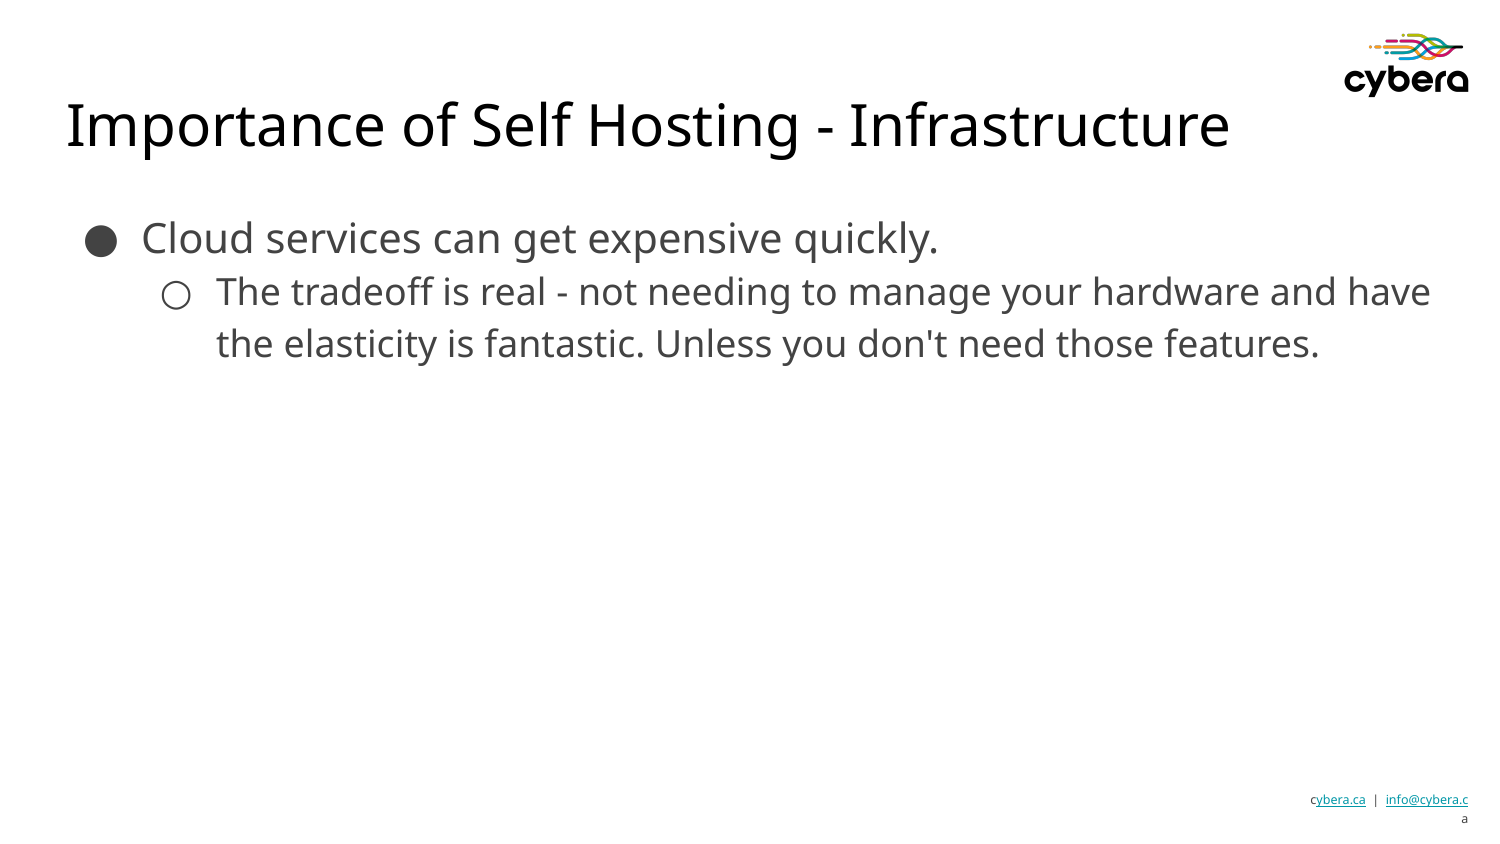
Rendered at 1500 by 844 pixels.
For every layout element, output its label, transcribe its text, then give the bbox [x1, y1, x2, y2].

title Importance of Self Hosting - Infrastructure [51, 72, 1314, 167]
picture [1344, 33, 1469, 98]
list Cloud services can get expensive quickly. The tradeoff is real - not needing to manage your hardware and have the elasticity is fantastic. Unless you don't need those features. [51, 189, 1451, 750]
